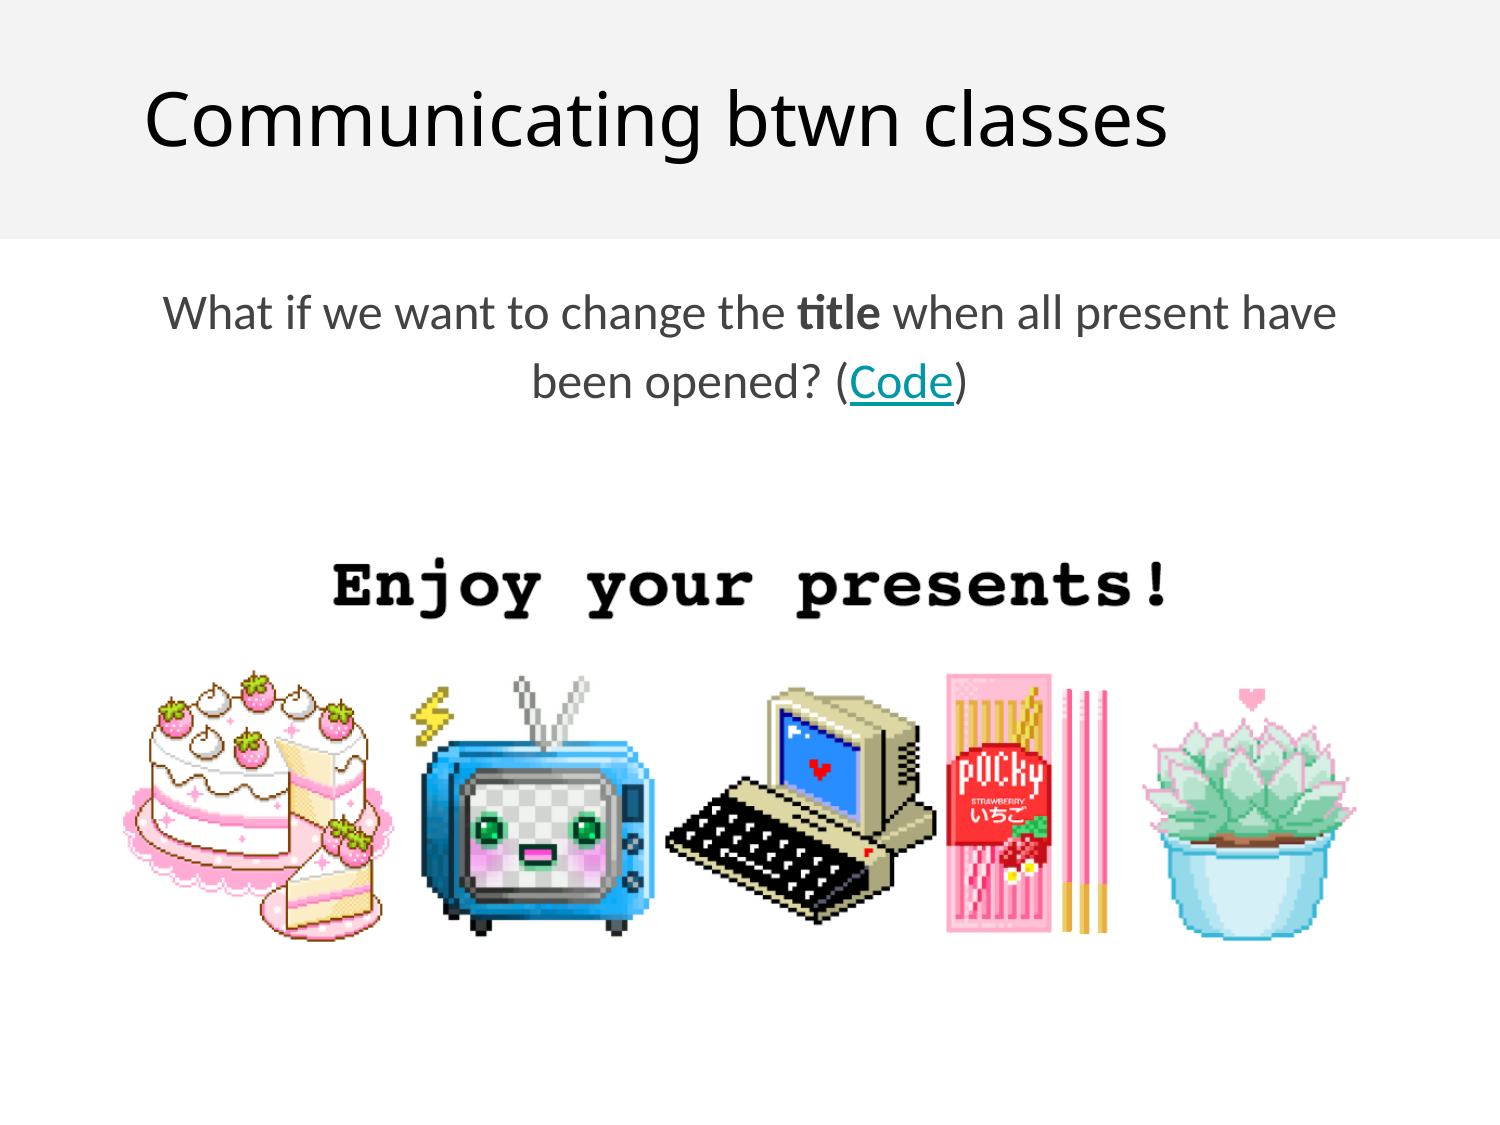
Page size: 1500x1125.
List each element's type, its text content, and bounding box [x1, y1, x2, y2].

list What if we want to change the title when all present have been opened? (Code) [128, 255, 1372, 512]
picture [108, 512, 1392, 996]
title Communicating btwn classes [128, 56, 1372, 183]
